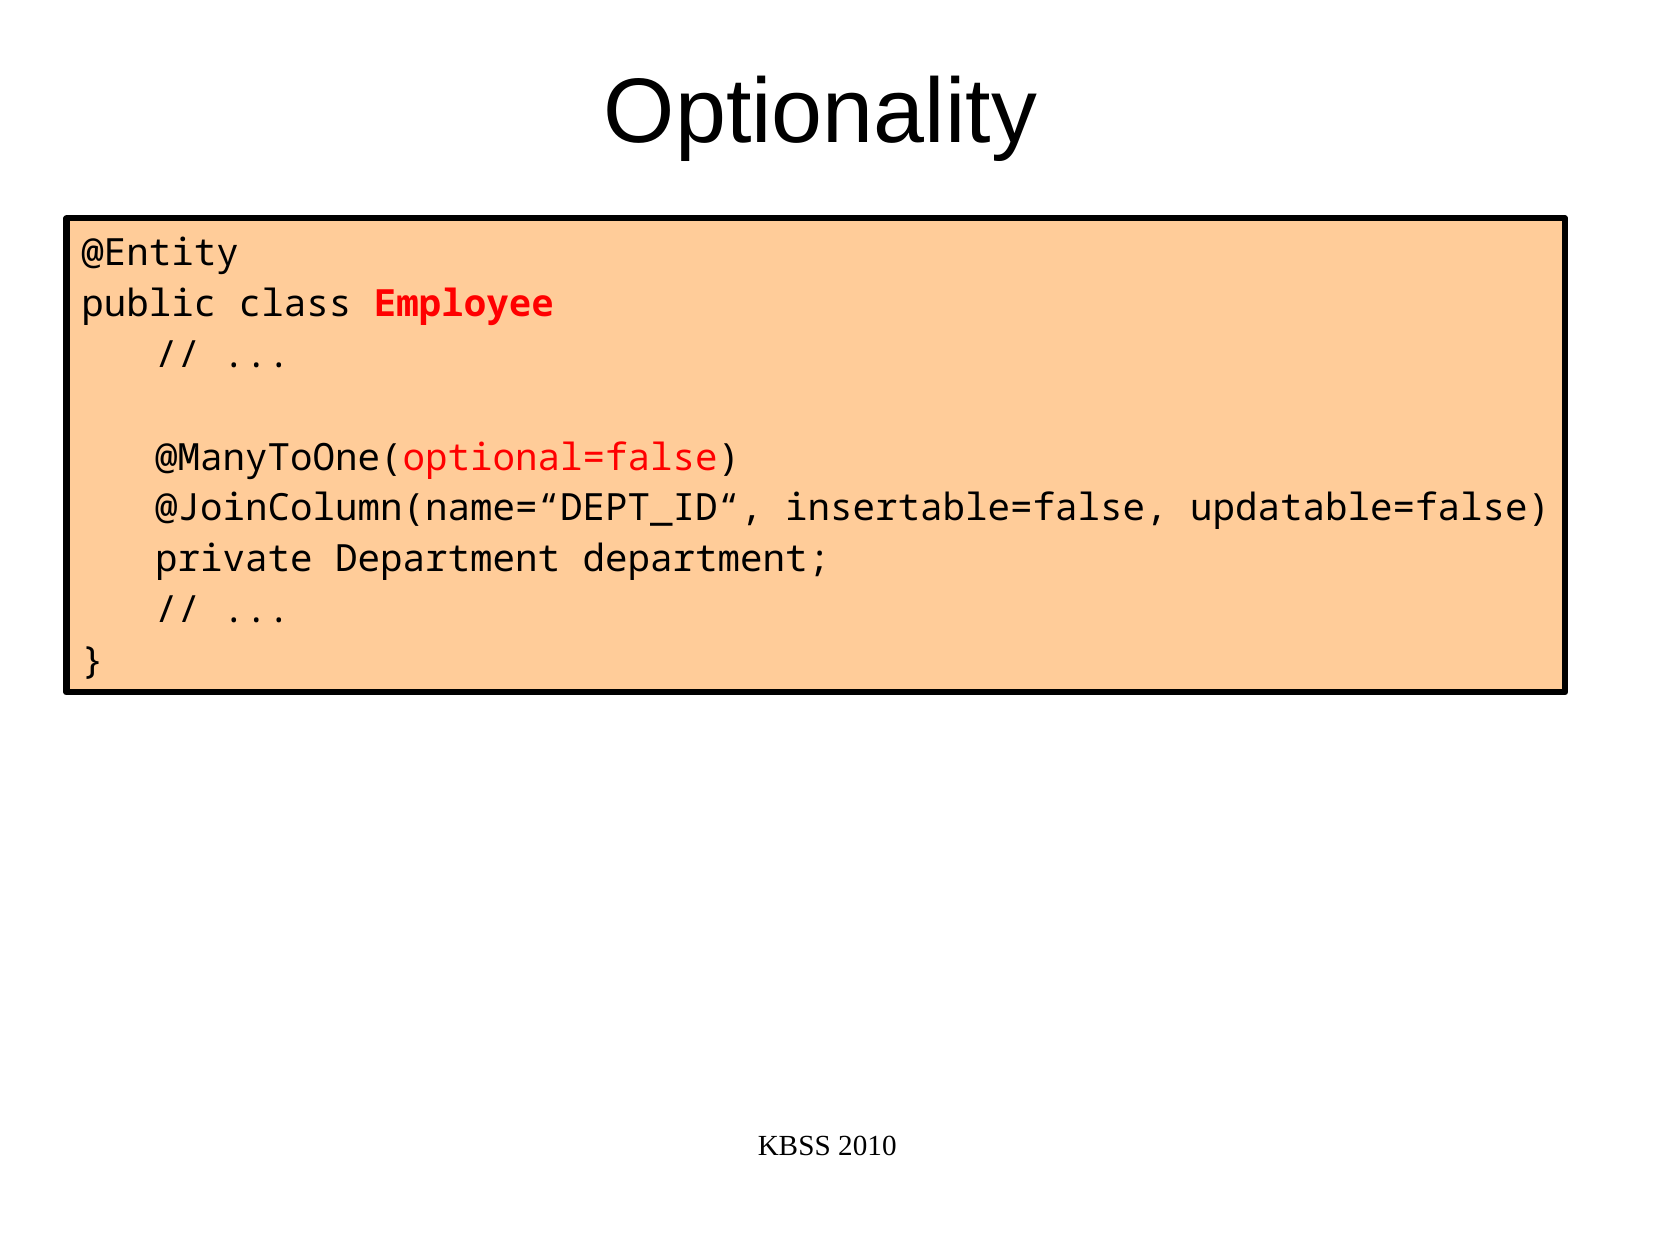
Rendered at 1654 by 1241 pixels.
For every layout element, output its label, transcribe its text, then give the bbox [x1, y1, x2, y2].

title Optionality [76, 14, 1565, 207]
text_box @Entity public class Employee // ... @ManyToOne(optional=false) @JoinColumn(name=“DEPT_ID“, insertable=false, updatable=false) private Department department; // ... } [66, 218, 1565, 627]
